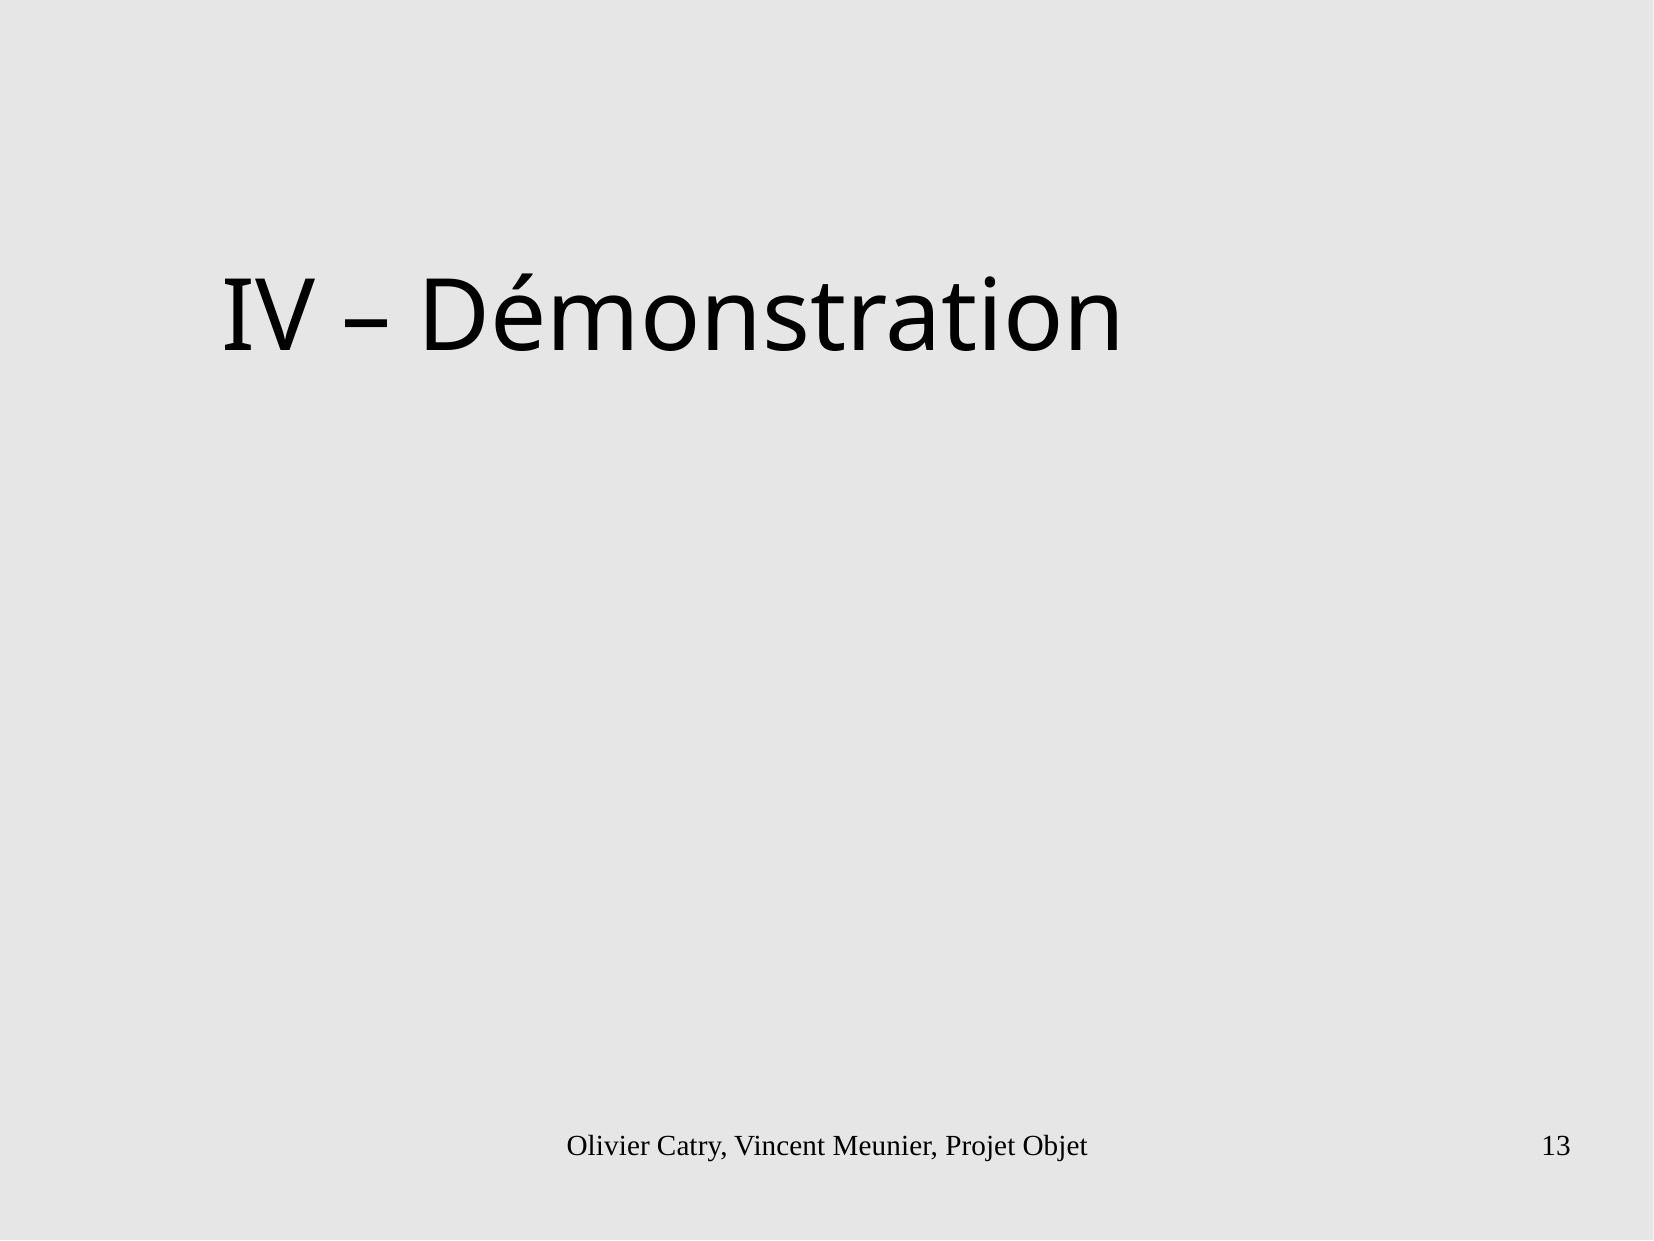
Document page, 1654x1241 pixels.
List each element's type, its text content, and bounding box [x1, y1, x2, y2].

text_box IV – Démonstration [206, 236, 1506, 373]
